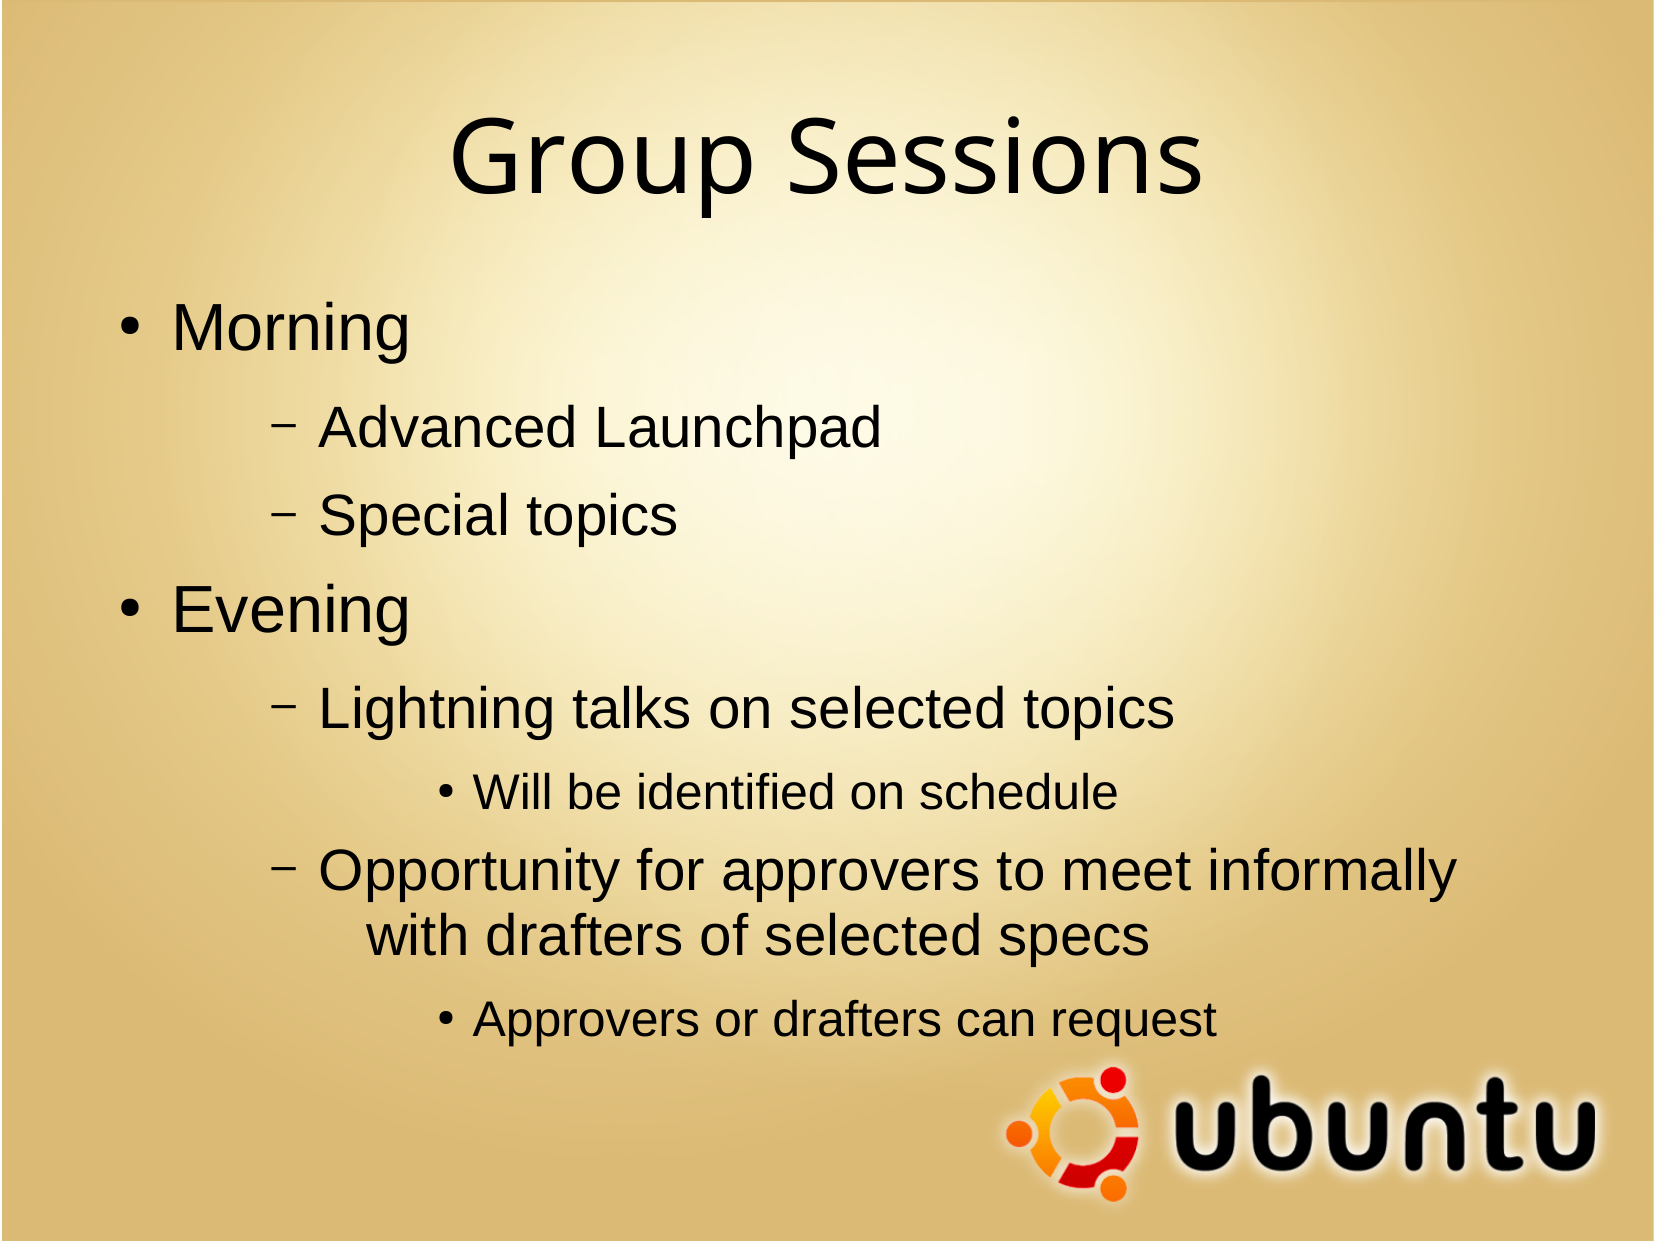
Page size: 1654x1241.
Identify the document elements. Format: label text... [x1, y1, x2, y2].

title Group Sessions [82, 49, 1571, 257]
list Morning Advanced Launchpad Special topics Evening Lightning talks on selected topics Will be identified on schedule Opportunity for approvers to meet informally with drafters of selected specs Approvers or drafters can request [82, 290, 1571, 1116]
picture [2, 0, 1654, 1241]
